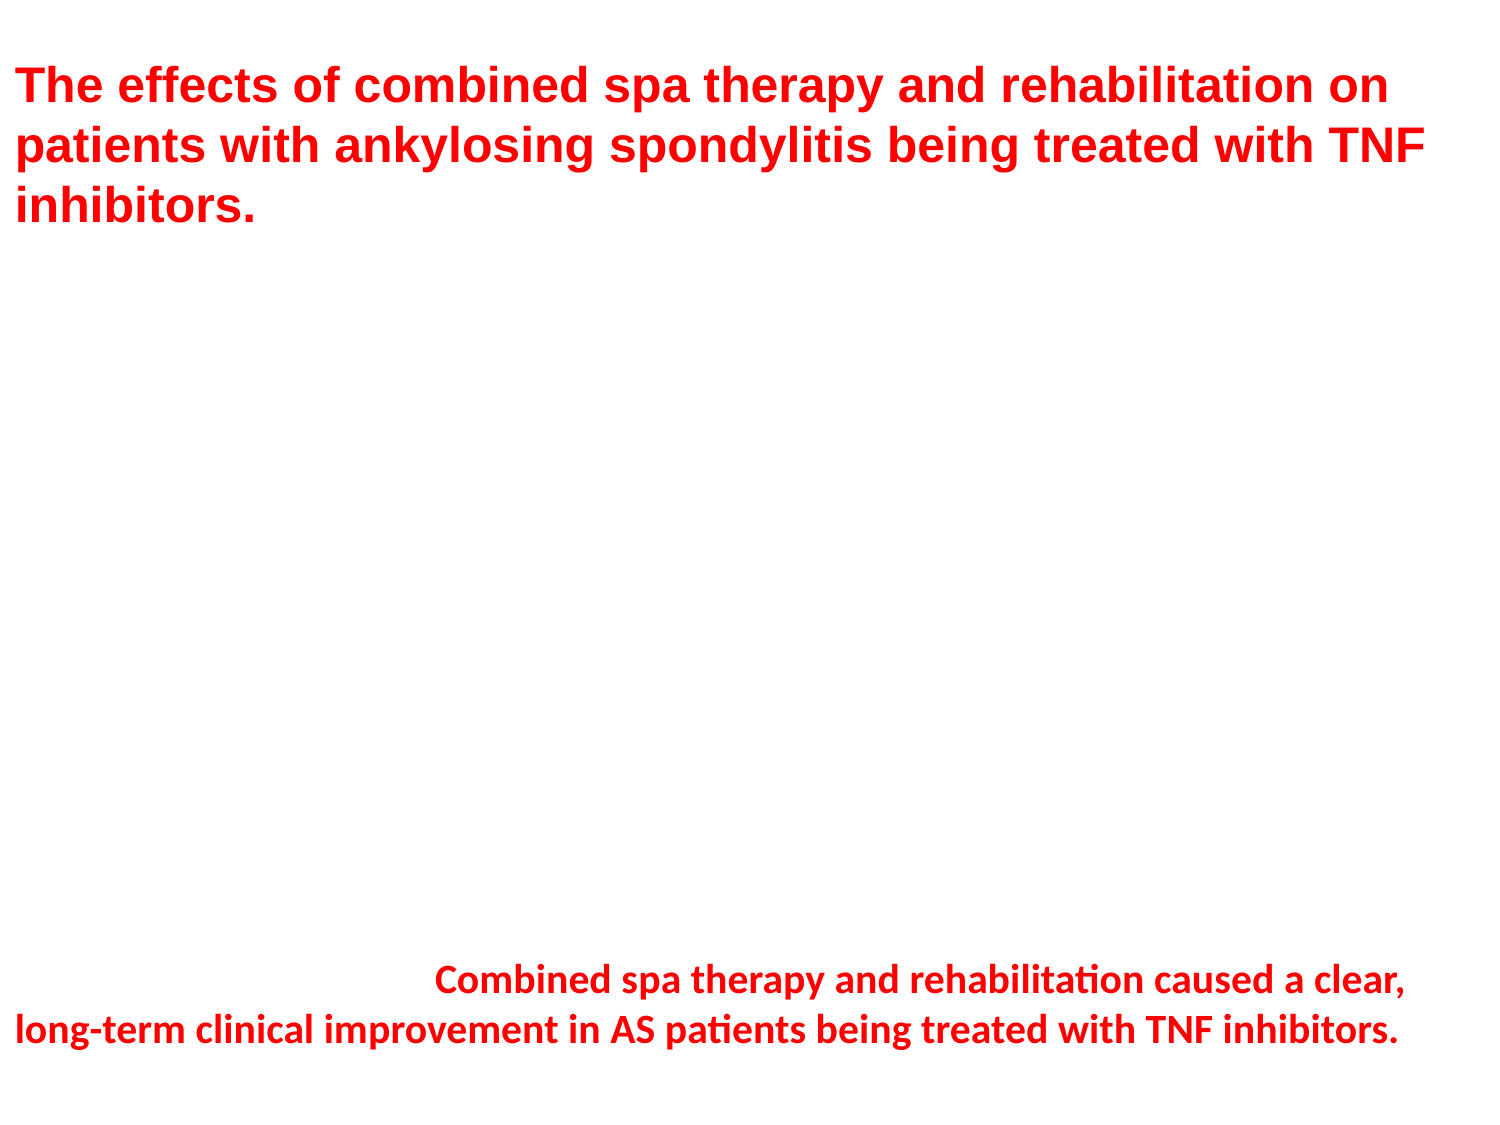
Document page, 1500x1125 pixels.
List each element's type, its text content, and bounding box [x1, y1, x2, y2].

text_box Rheumatol Int. 2013 Jan;33(1):241-5. doi: 10.1007/s00296-011-2147-9. Epub 2011 Sep 27. The effects of combined spa therapy and rehabilitation on patients with ankylosing spondylitis being treated with TNF inhibitors. Ciprian L1, Lo Nigro A, Rizzo M, Gava A, Ramonda R, Punzi L, Cozzi F. Author information Abstract Despite advances in pharmacological therapy, physical treatment continues to be important in the management of ankylosing spondylitis (AS). The objective of the present study was to evaluate the effects and tolerability of combined spa therapy and rehabilitation in a group of AS patients being treated with TNF inhibitors. Thirty AS patients attending the Rheumatology Unit of the University of Padova being treated with TNF inhibitors for at least 3 months were randomized and assessed by an investigator independent from the spa staff: 15 were prescribed 10 sessions of spa therapy (mud packs and thermal baths) and rehabilitation (exercises in a thermal pool) and the other 15 were considered controls. The patients in both groups had been receiving anti-TNF agents for at least three months. The outcome measures utilized were BASFI, BASDAI, BASMI, VAS for back pain and HAQ. The evaluations were performed in all patients at the entry to the study, at the end of the spa treatment, and after 3 and 6 months. Most of the evaluation indices were significantly improved at the end of the spa treatment, as well as at the 3 and 6 months follow-up assessments. No significant alterations in the evaluation indices were found in the control group. Combined spa therapy and rehabilitation caused a clear, long-term clinical improvement in AS patients being treated with TNF inhibitors. Thermal treatment was found to be well tolerated and none of the patients had disease relapse. [0, 0, 1500, 1105]
